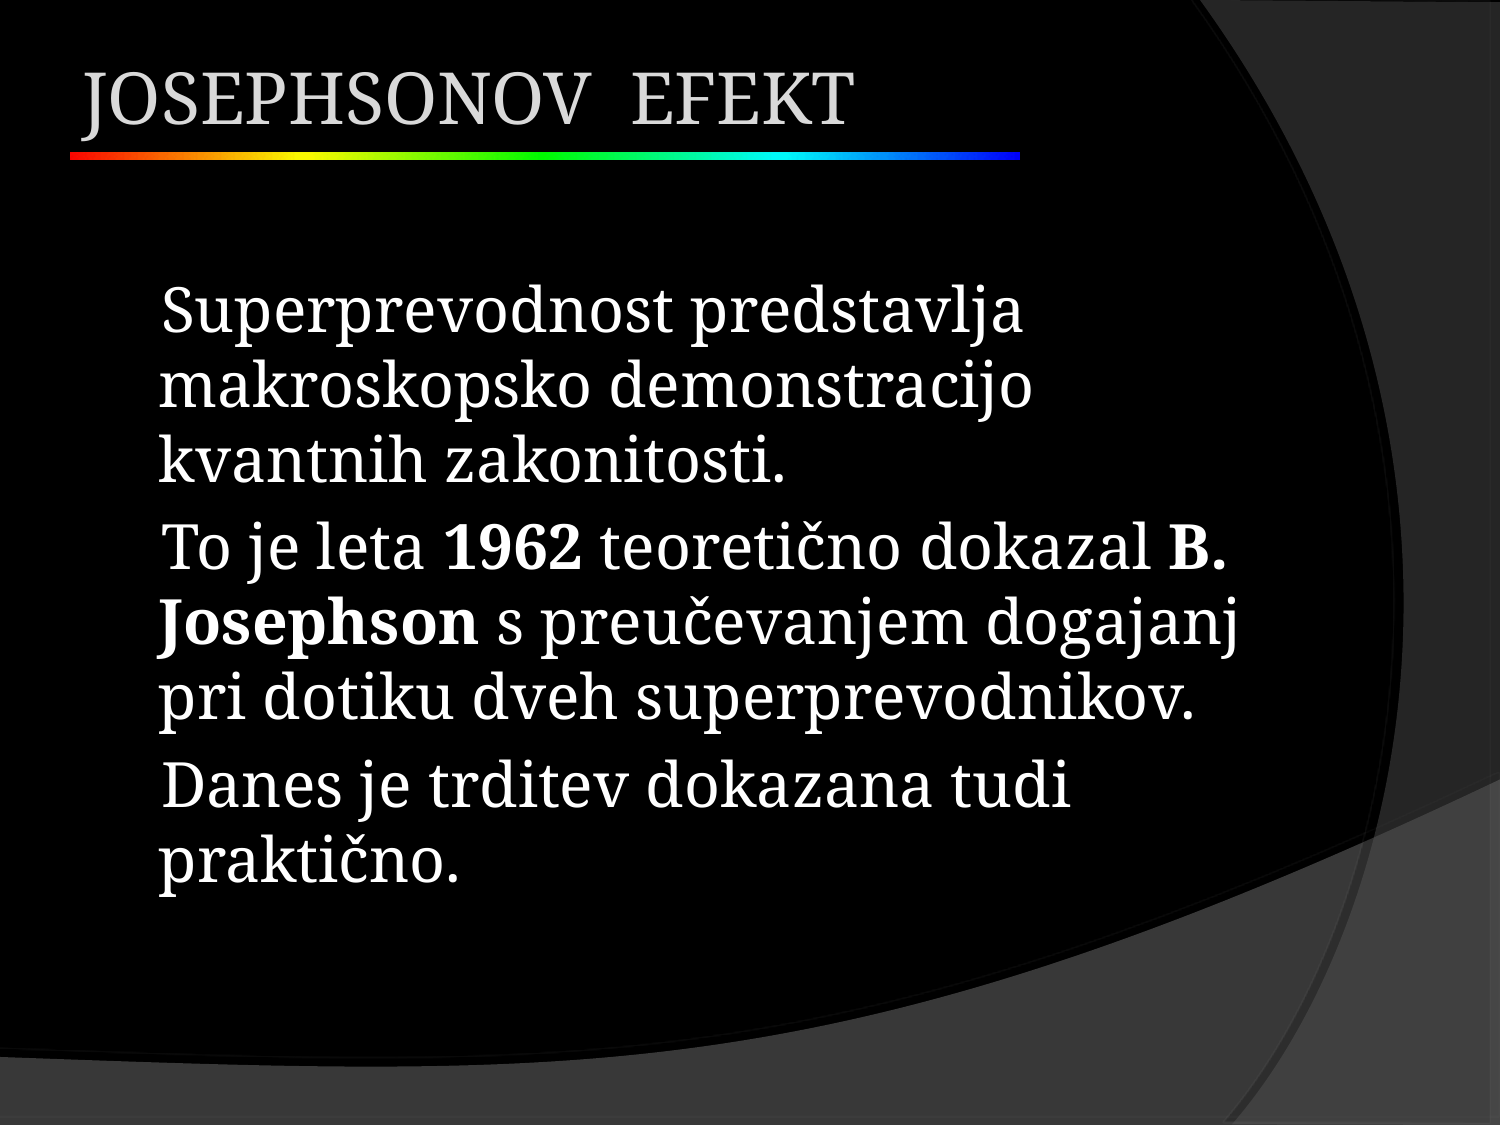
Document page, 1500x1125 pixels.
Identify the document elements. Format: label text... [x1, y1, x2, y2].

title JOSEPHSONOV EFEKT [75, 45, 1300, 233]
picture [866, 152, 1020, 160]
list Superprevodnost predstavlja makroskopsko demonstracijo kvantnih zakonitosti. To je leta 1962 teoretično dokazal B. Josephson s preučevanjem dogajanj pri dotiku dveh superprevodnikov. Danes je trditev dokazana tudi praktično. [75, 262, 1300, 1005]
picture [70, 152, 828, 160]
